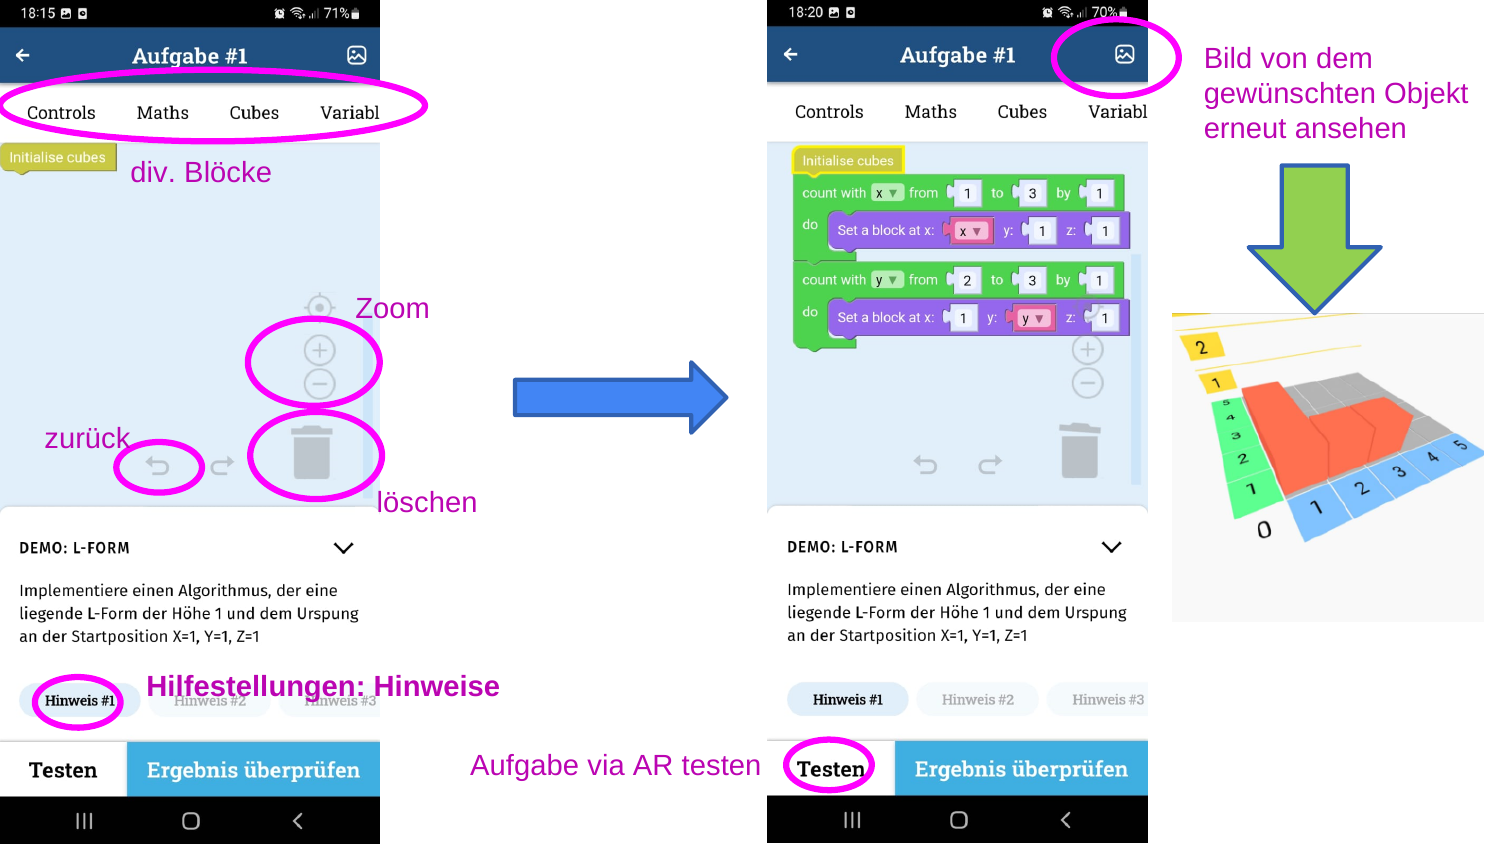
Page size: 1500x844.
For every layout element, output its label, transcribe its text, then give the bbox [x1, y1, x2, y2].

text_box Zoom [340, 281, 473, 333]
text_box [1248, 165, 1381, 314]
text_box Zoom [340, 326, 355, 333]
picture [318, 78, 380, 133]
picture [0, 0, 380, 97]
text_box Hilfestellungen: Hinweise [131, 659, 742, 711]
picture [1172, 313, 1484, 622]
picture [767, 0, 1148, 843]
picture [369, 333, 380, 346]
text_box zurück [29, 411, 162, 463]
text_box div. Blöcke [115, 140, 318, 198]
text_box löschen [361, 475, 494, 526]
picture [1058, 23, 1148, 92]
picture [4, 77, 115, 134]
picture [252, 322, 376, 402]
picture [328, 378, 380, 436]
text_box Aufgabe via AR testen [790, 743, 868, 787]
text_box div. Blöcke [115, 76, 318, 138]
text_box [515, 362, 727, 433]
text_box Bild von dem gewünschten Objekt erneut ansehen [1188, 31, 1490, 154]
text_box Aufgabe via AR testen [455, 668, 963, 791]
picture [254, 416, 378, 495]
picture [0, 115, 380, 844]
